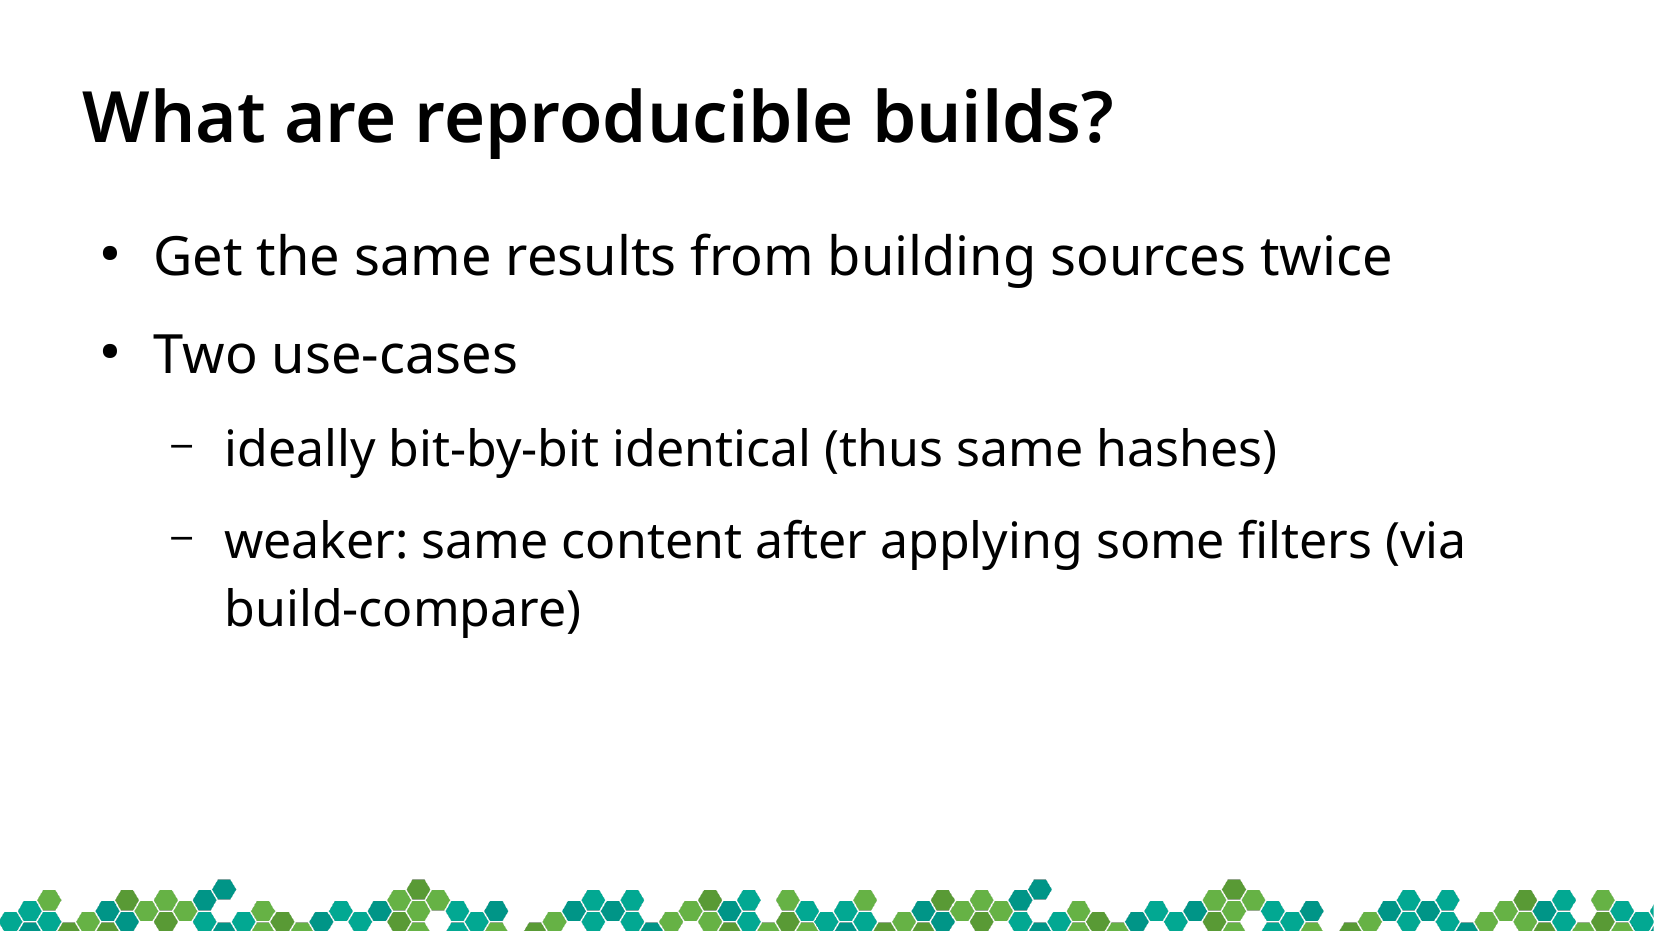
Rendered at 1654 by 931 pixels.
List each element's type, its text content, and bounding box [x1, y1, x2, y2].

title What are reproducible builds? [82, 37, 1571, 193]
picture [0, 871, 1654, 931]
list Get the same results from building sources twice Two use-cases ideally bit-by-bit identical (thus same hashes) weaker: same content after applying some filters (via build-compare) [82, 217, 1571, 758]
